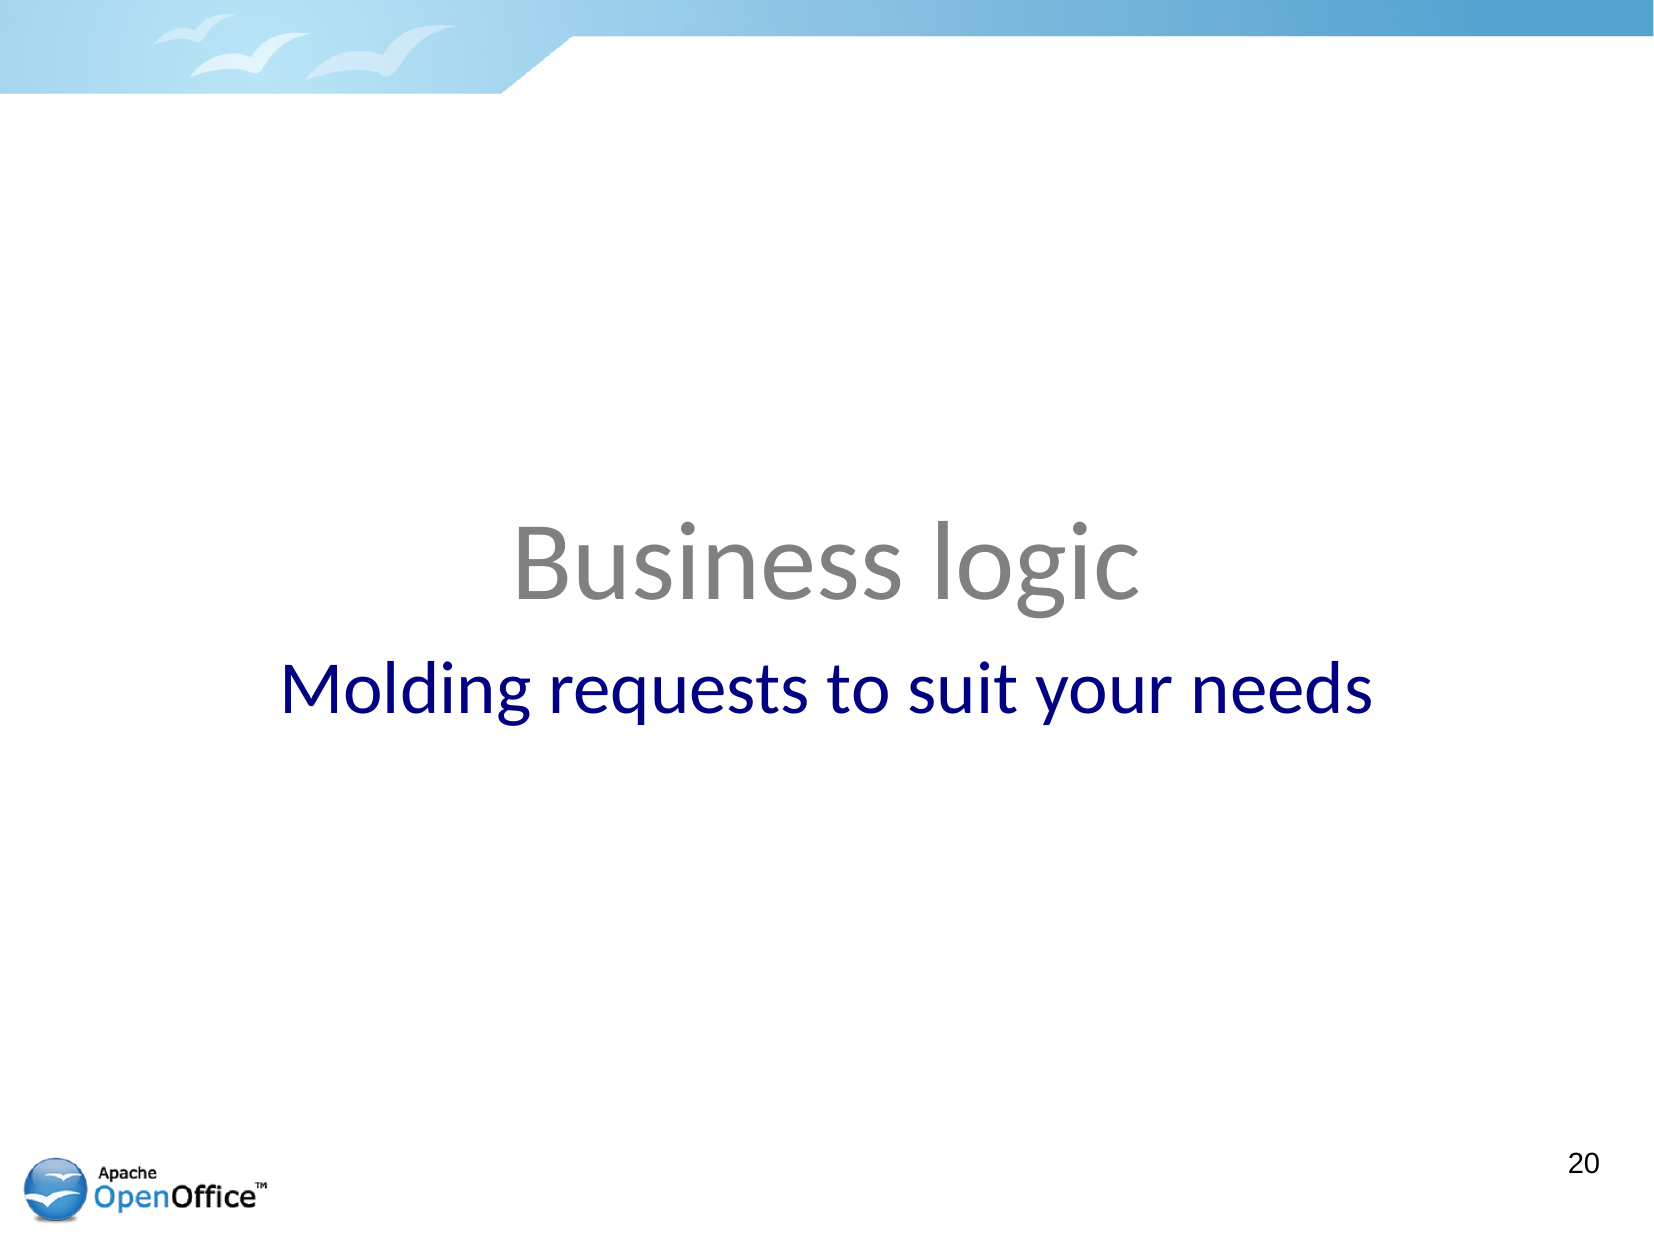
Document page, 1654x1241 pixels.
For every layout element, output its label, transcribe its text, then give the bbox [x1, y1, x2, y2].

list Business logic Molding requests to suit your needs [82, 372, 1571, 968]
picture [0, 0, 1654, 1241]
